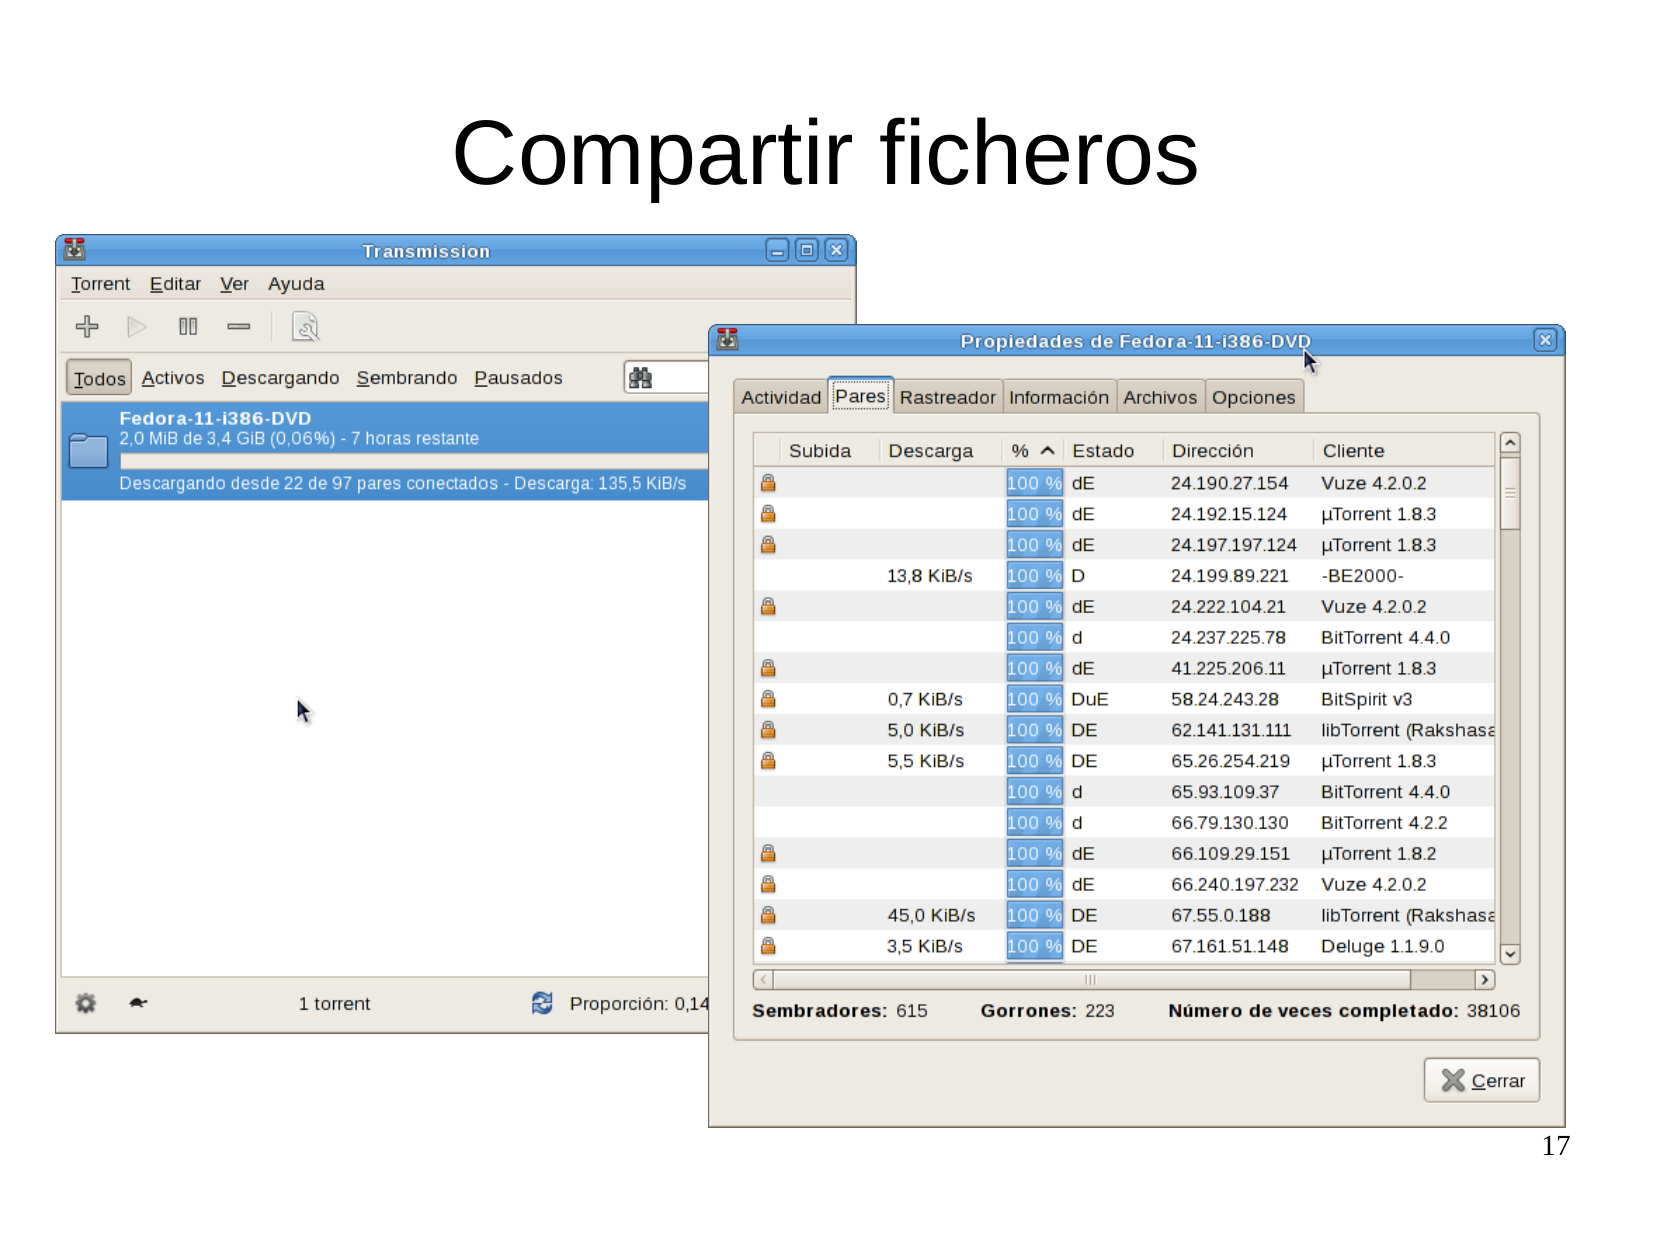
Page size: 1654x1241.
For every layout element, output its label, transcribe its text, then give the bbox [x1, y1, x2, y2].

title Compartir ficheros [82, 56, 1571, 250]
picture [55, 234, 1566, 1129]
